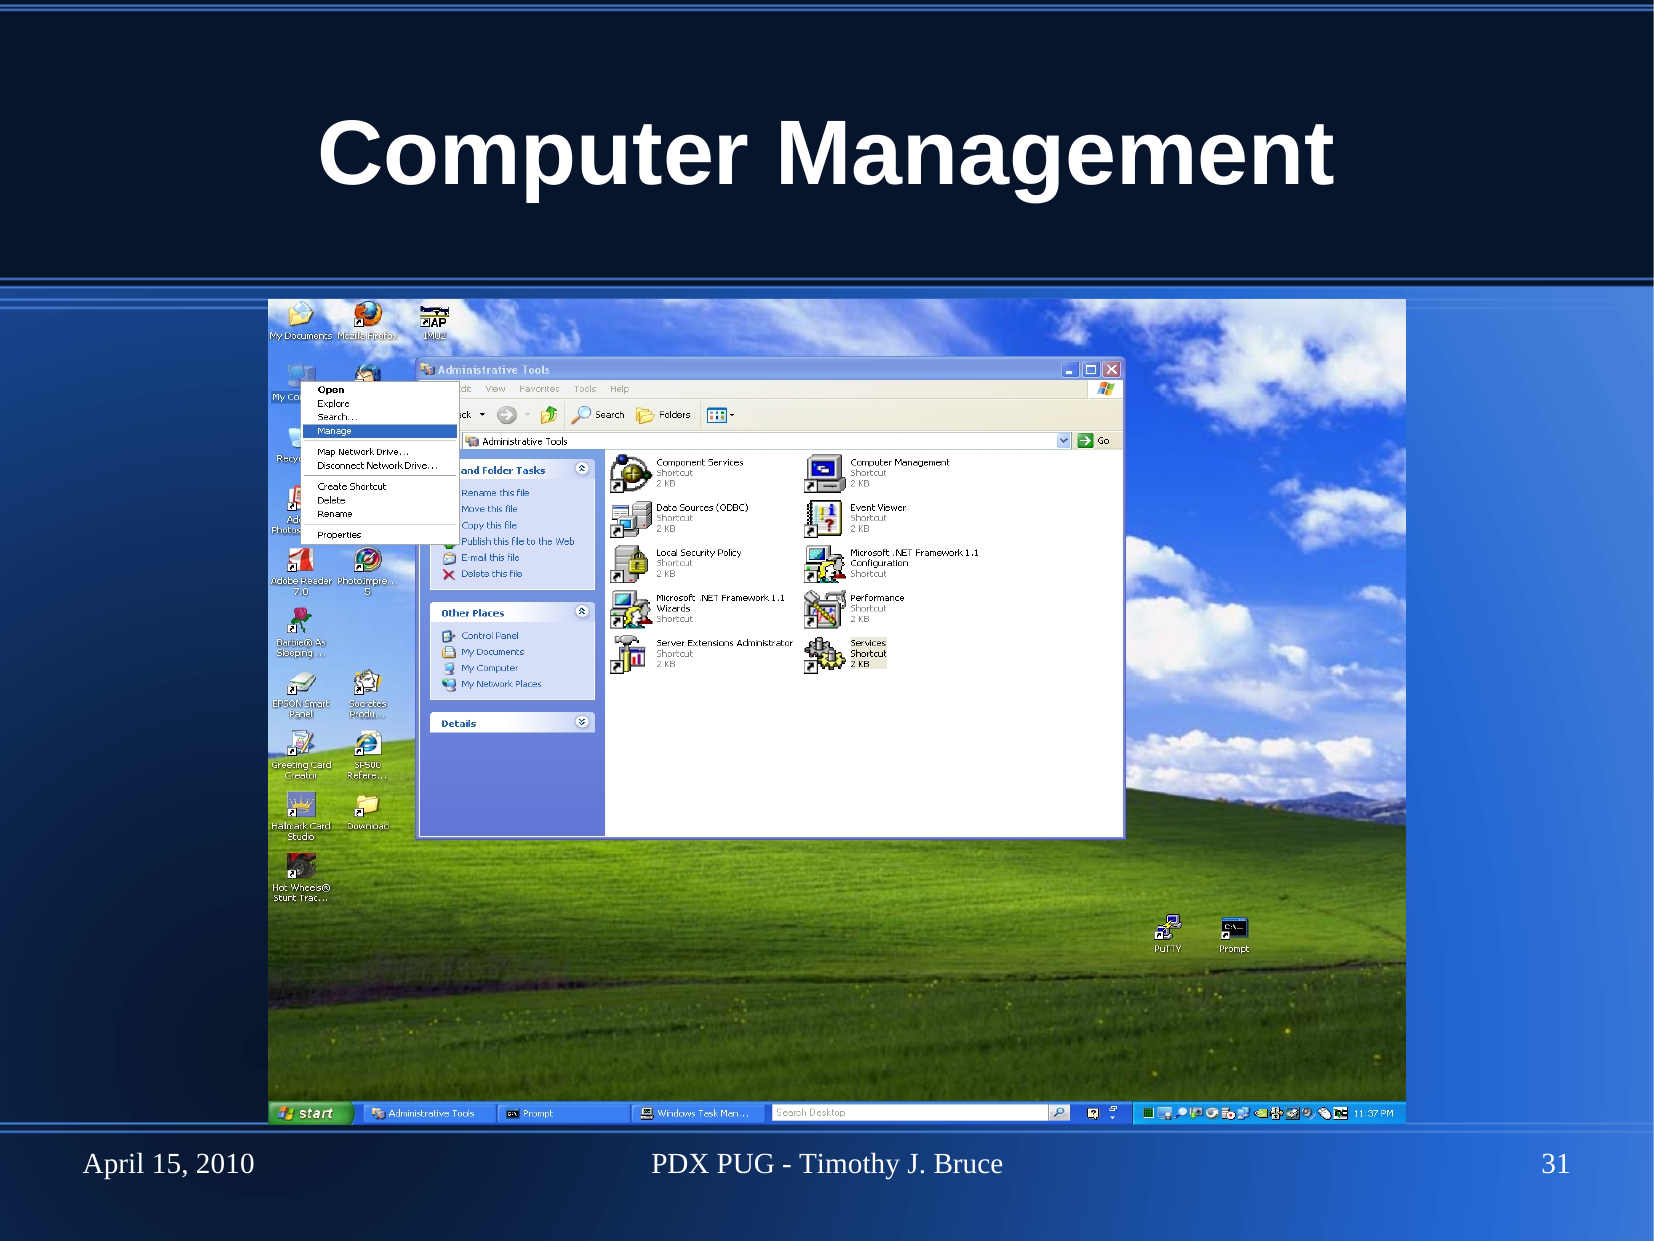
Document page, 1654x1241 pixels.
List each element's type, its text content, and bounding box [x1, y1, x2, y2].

title Computer Management [82, 56, 1571, 250]
picture [0, 0, 1654, 1241]
